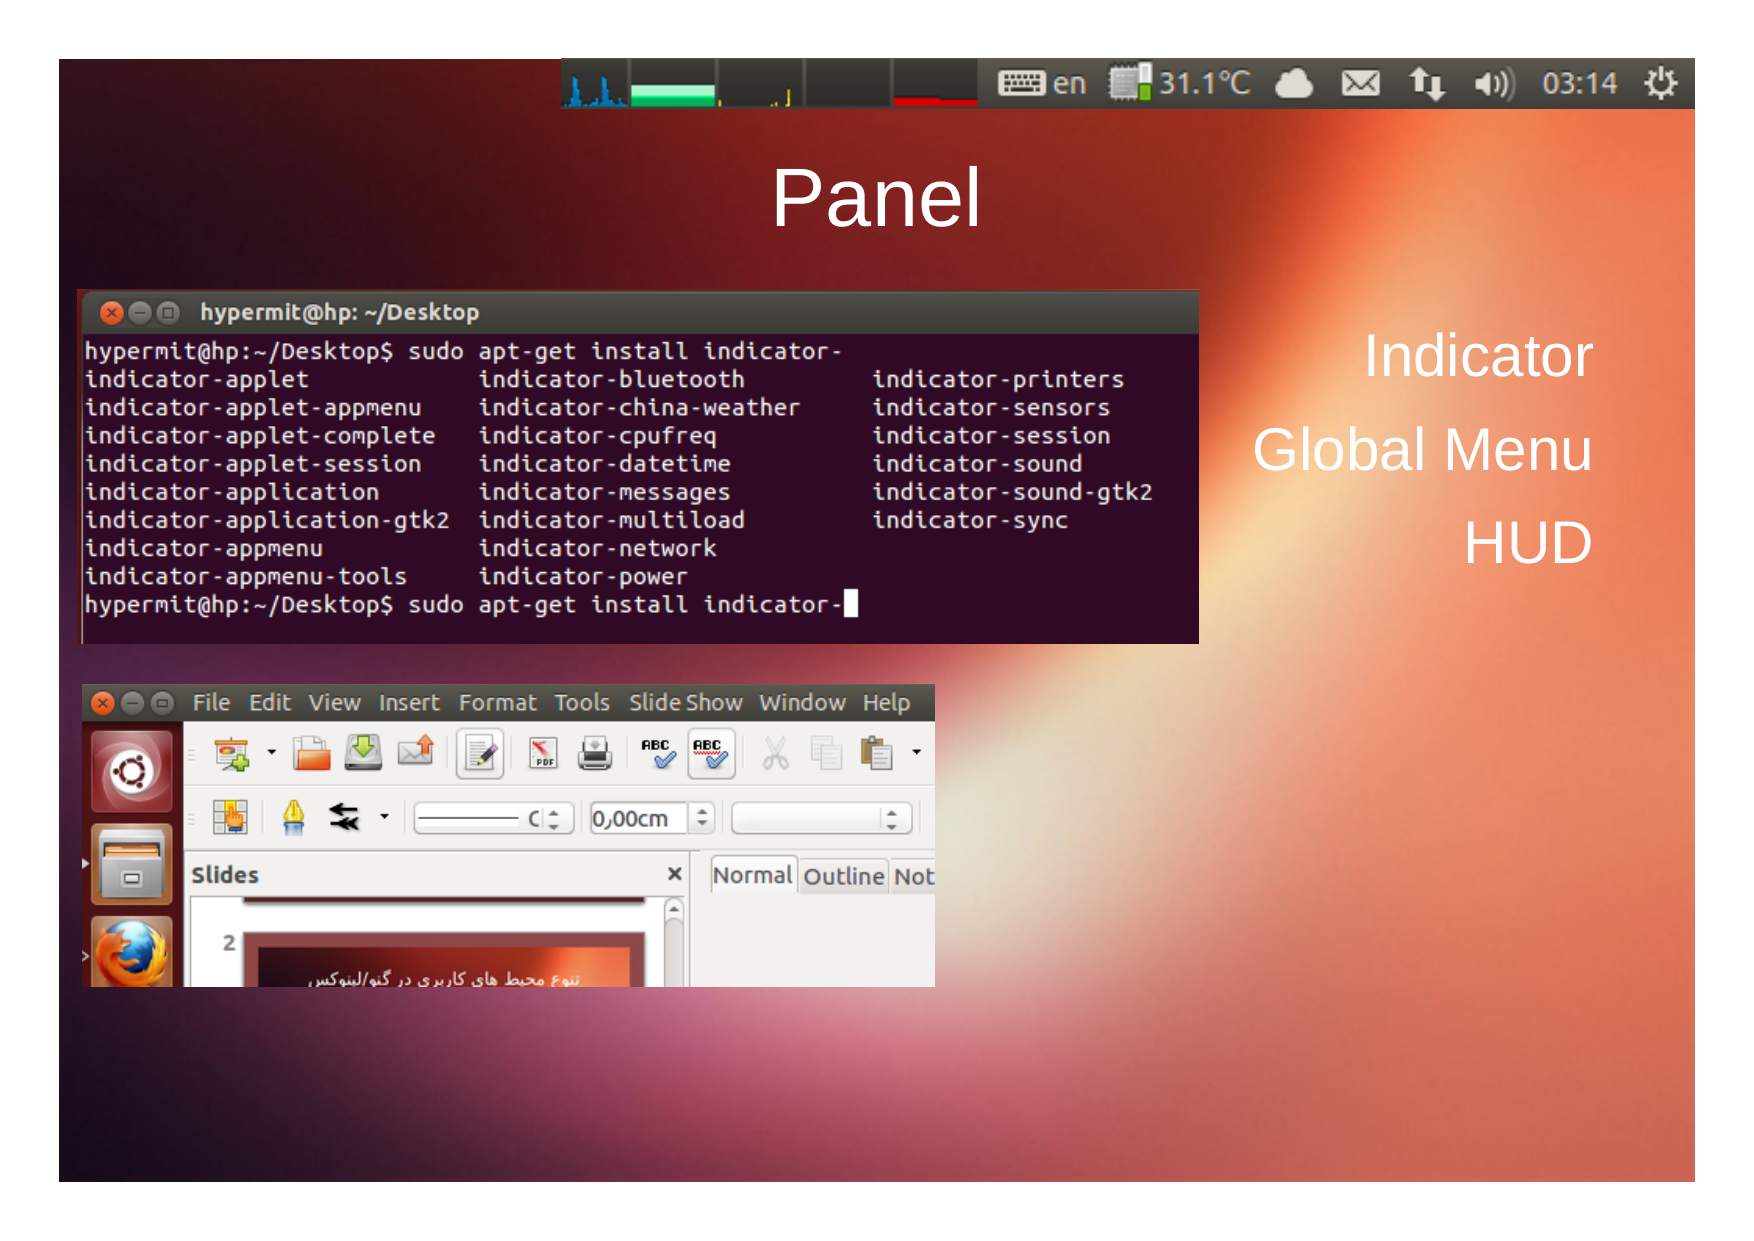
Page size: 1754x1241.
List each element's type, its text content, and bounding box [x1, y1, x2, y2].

picture [59, 58, 1695, 1182]
list Indicator Global Menu HUD [140, 321, 1666, 985]
title Panel [140, 103, 1614, 292]
